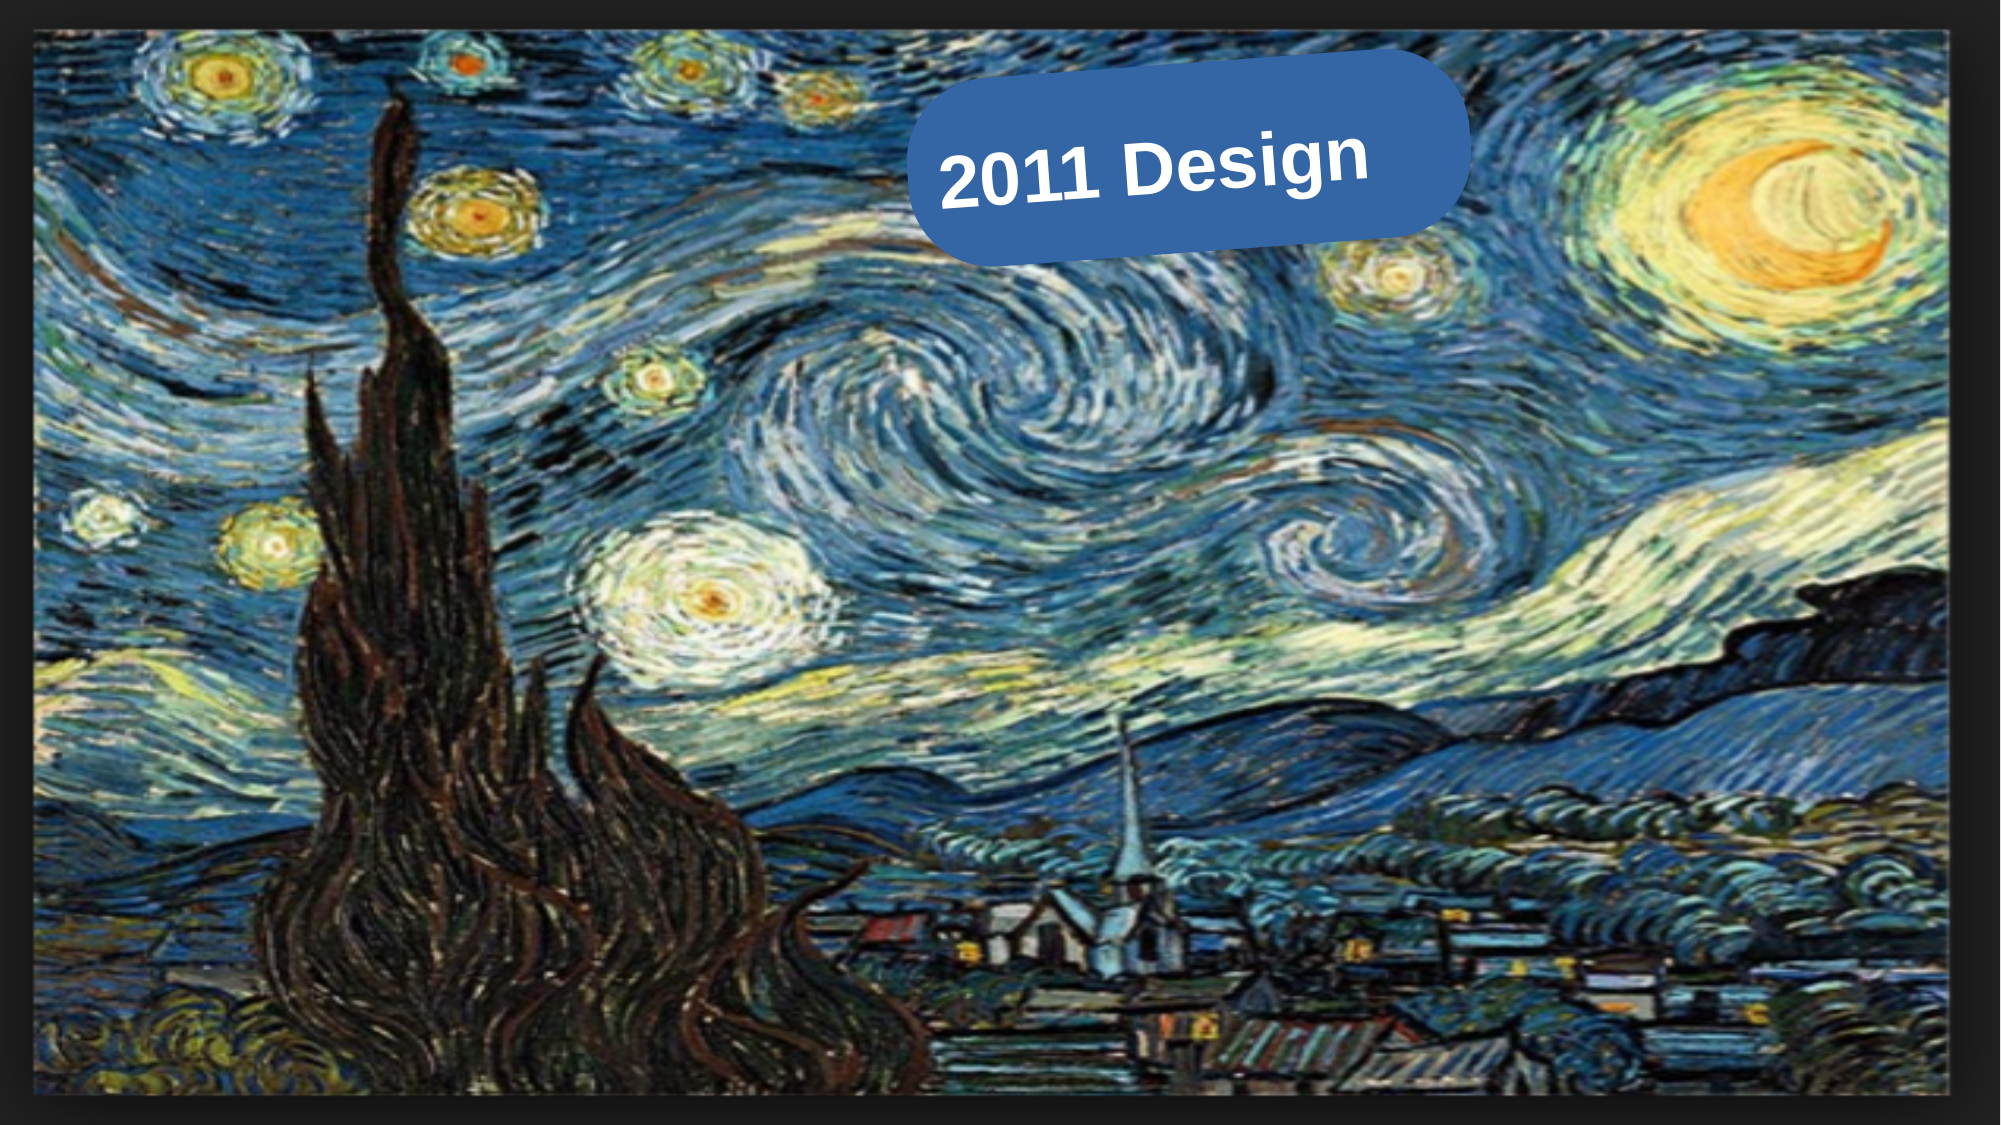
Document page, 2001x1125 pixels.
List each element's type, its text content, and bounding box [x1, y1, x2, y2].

picture [0, 0, 2001, 1125]
text_box 2011 Design [900, 42, 1478, 273]
